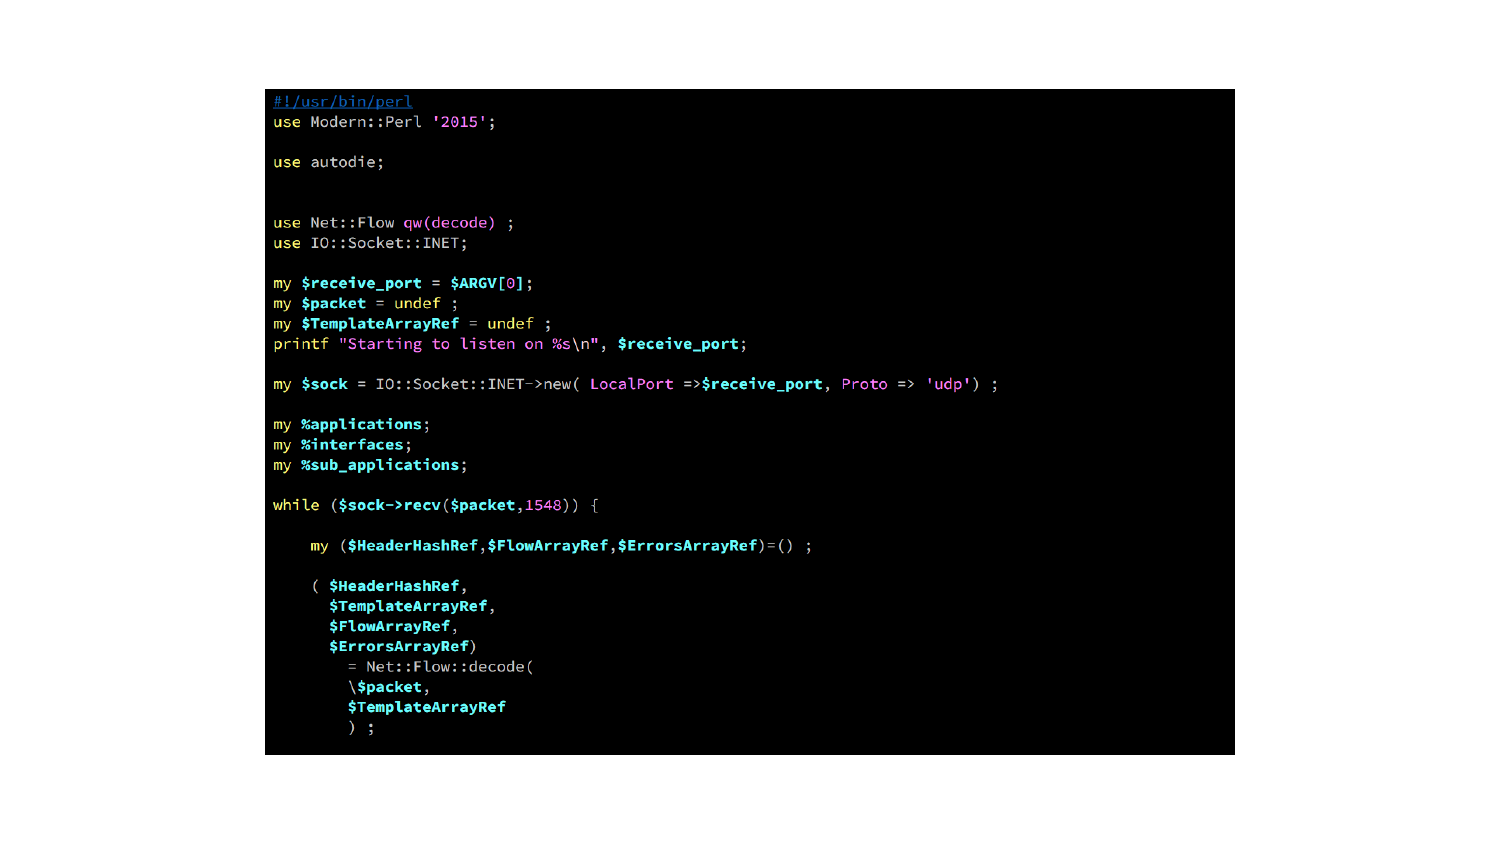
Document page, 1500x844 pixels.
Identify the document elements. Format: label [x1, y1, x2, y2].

picture [265, 89, 1235, 755]
